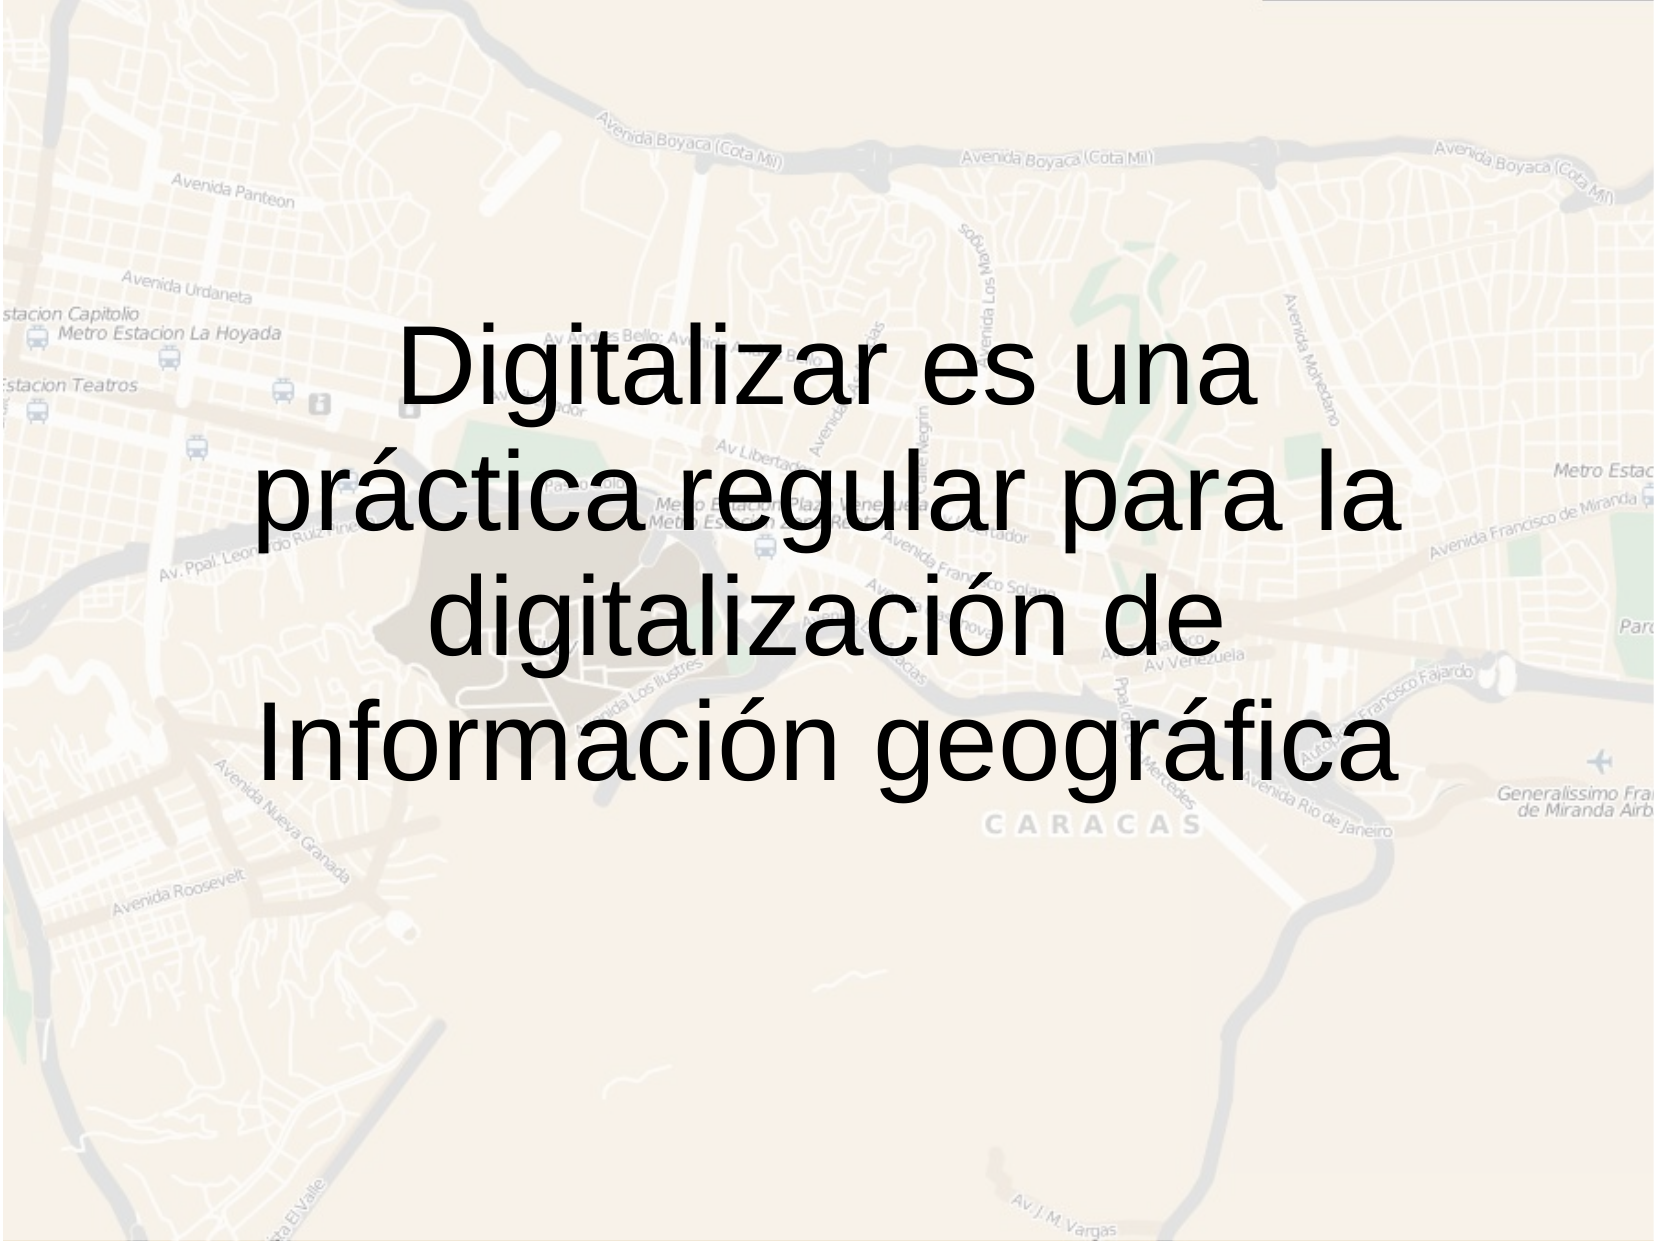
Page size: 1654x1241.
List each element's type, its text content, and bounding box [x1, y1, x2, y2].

text_box Digitalizar es una práctica regular para la digitalización de Información geográfica [191, 295, 1462, 975]
